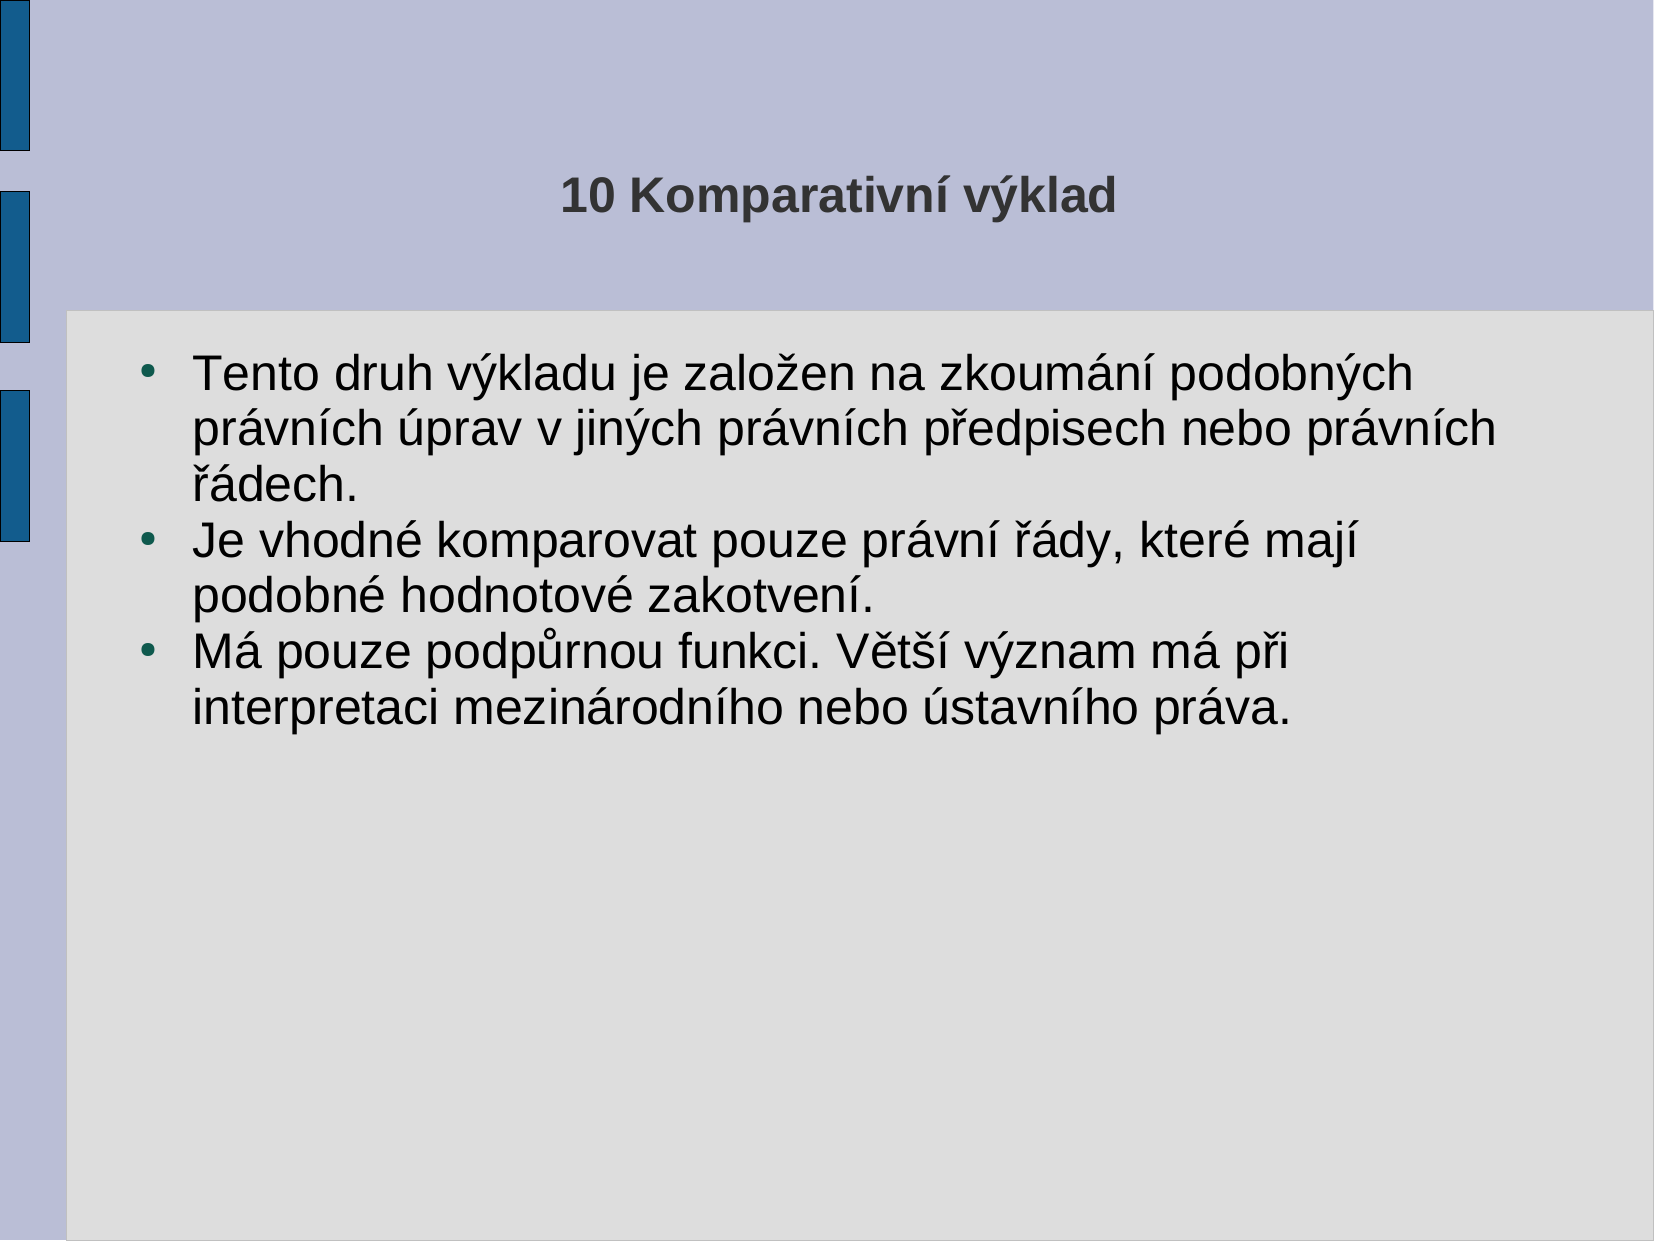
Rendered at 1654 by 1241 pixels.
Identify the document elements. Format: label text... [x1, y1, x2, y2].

list Tento druh výkladu je založen na zkoumání podobných právních úprav v jiných právních předpisech nebo právních řádech. Je vhodné komparovat pouze právní řády, které mají podobné hodnotové zakotvení. Má pouze podpůrnou funkci. Větší význam má při interpretaci mezinárodního nebo ústavního práva. [121, 344, 1534, 1127]
title 10 Komparativní výklad [121, 91, 1534, 299]
